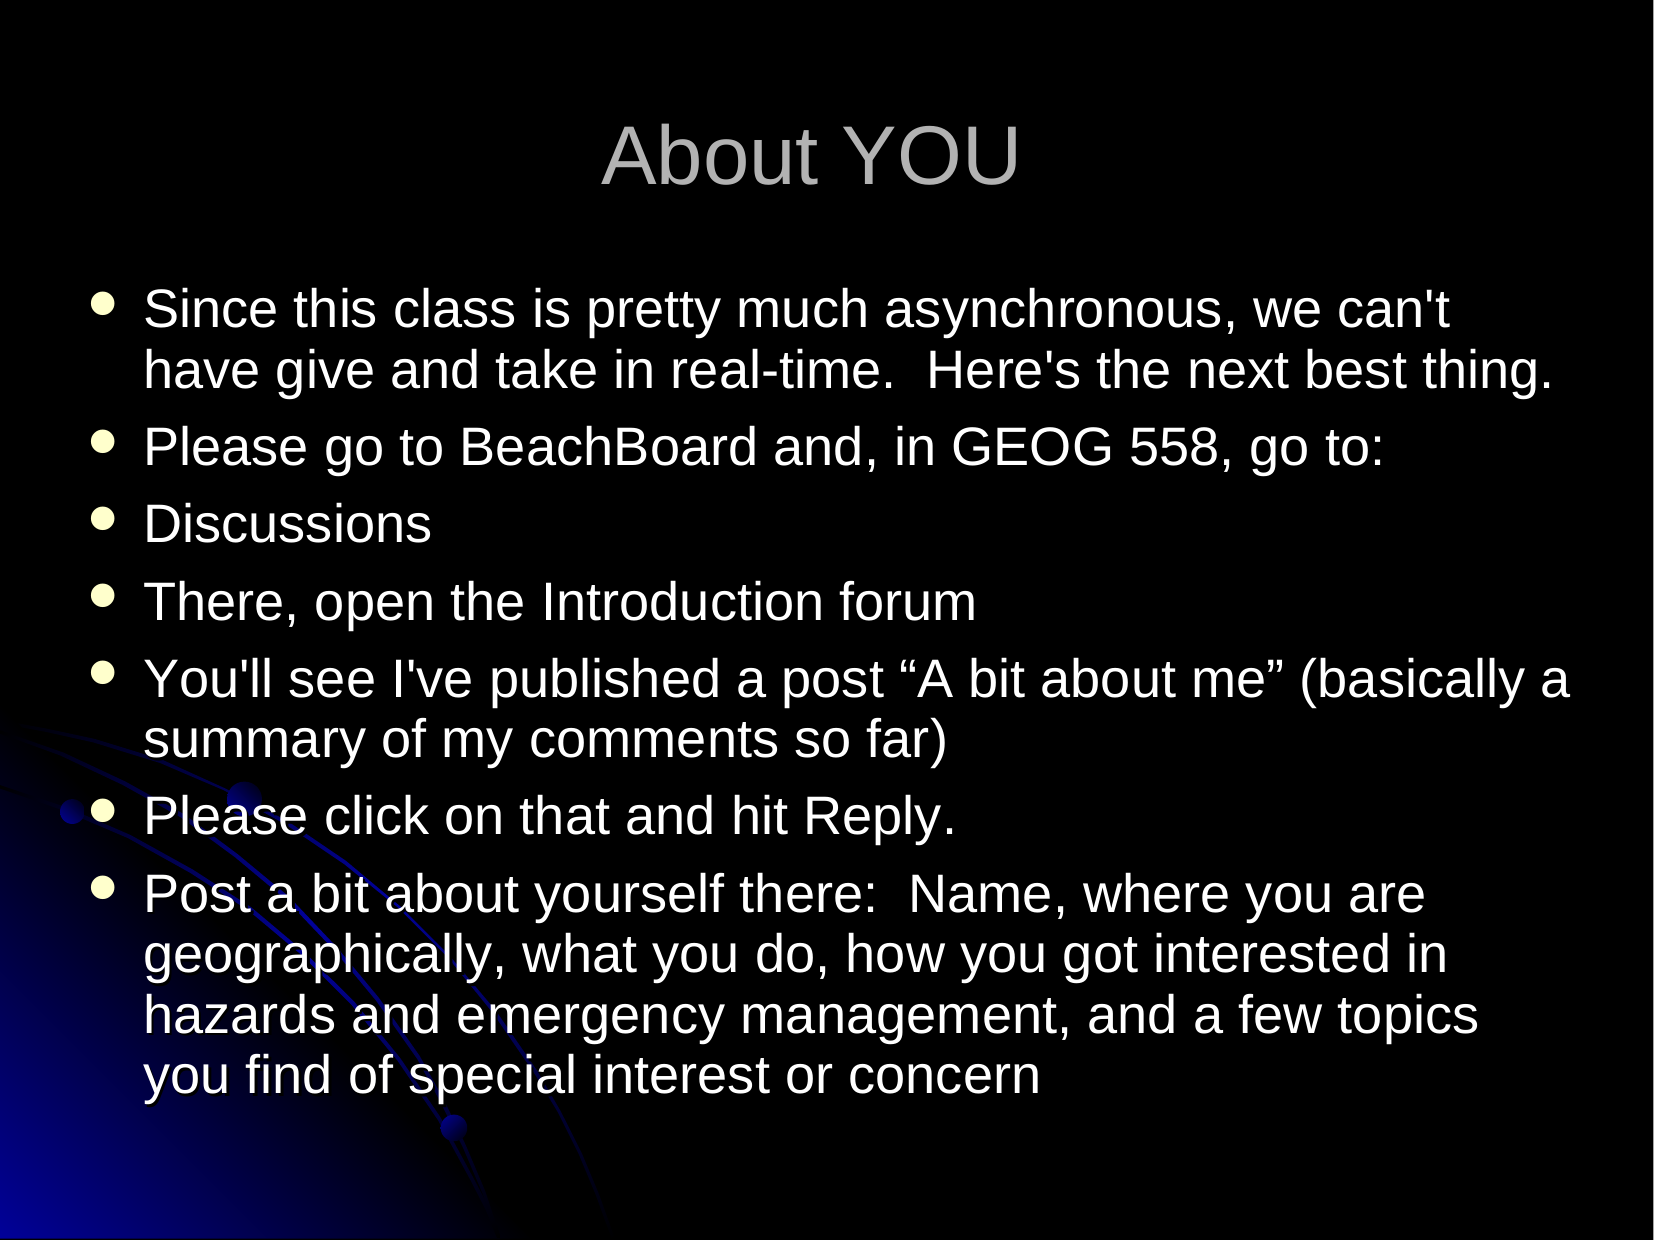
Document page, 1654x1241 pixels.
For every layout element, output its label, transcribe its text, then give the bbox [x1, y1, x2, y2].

title About YOU [82, 50, 1571, 256]
list Since this class is pretty much asynchronous, we can't have give and take in real-time. Here's the next best thing. Please go to BeachBoard and, in GEOG 558, go to: Discussions There, open the Introduction forum You'll see I've published a post “A bit about me” (basically a summary of my comments so far) Please click on that and hit Reply. Post a bit about yourself there: Name, where you are geographically, what you do, how you got interested in hazards and emergency management, and a few topics you find of special interest or concern [87, 187, 1576, 1183]
